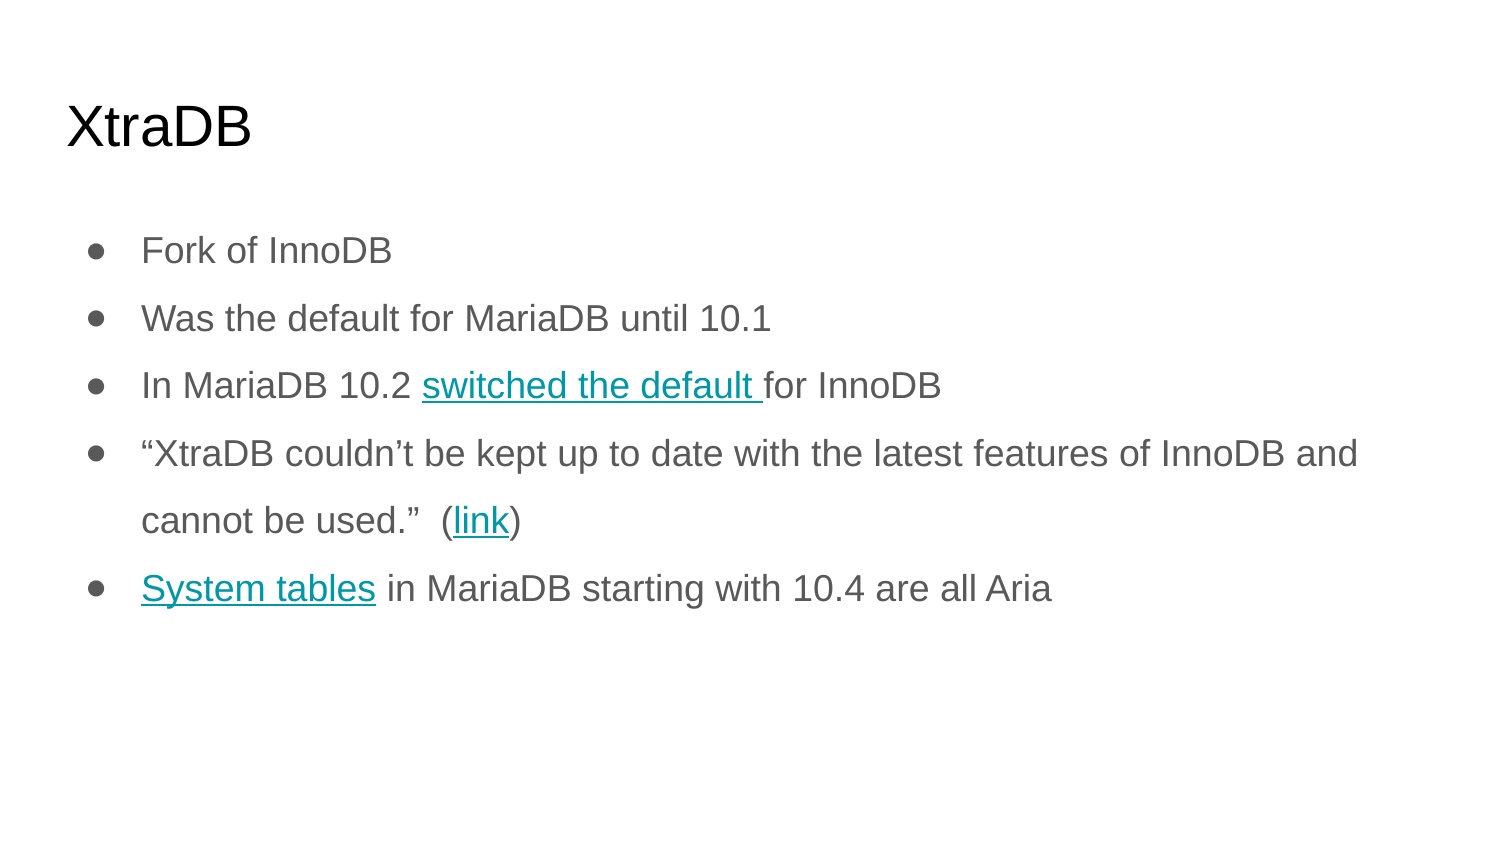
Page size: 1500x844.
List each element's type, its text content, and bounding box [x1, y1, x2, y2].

title XtraDB [51, 72, 1449, 167]
list Fork of InnoDB Was the default for MariaDB until 10.1 In MariaDB 10.2 switched the default for InnoDB “XtraDB couldn’t be kept up to date with the latest features of InnoDB and cannot be used.” (link) System tables in MariaDB starting with 10.4 are all Aria [51, 189, 1449, 750]
